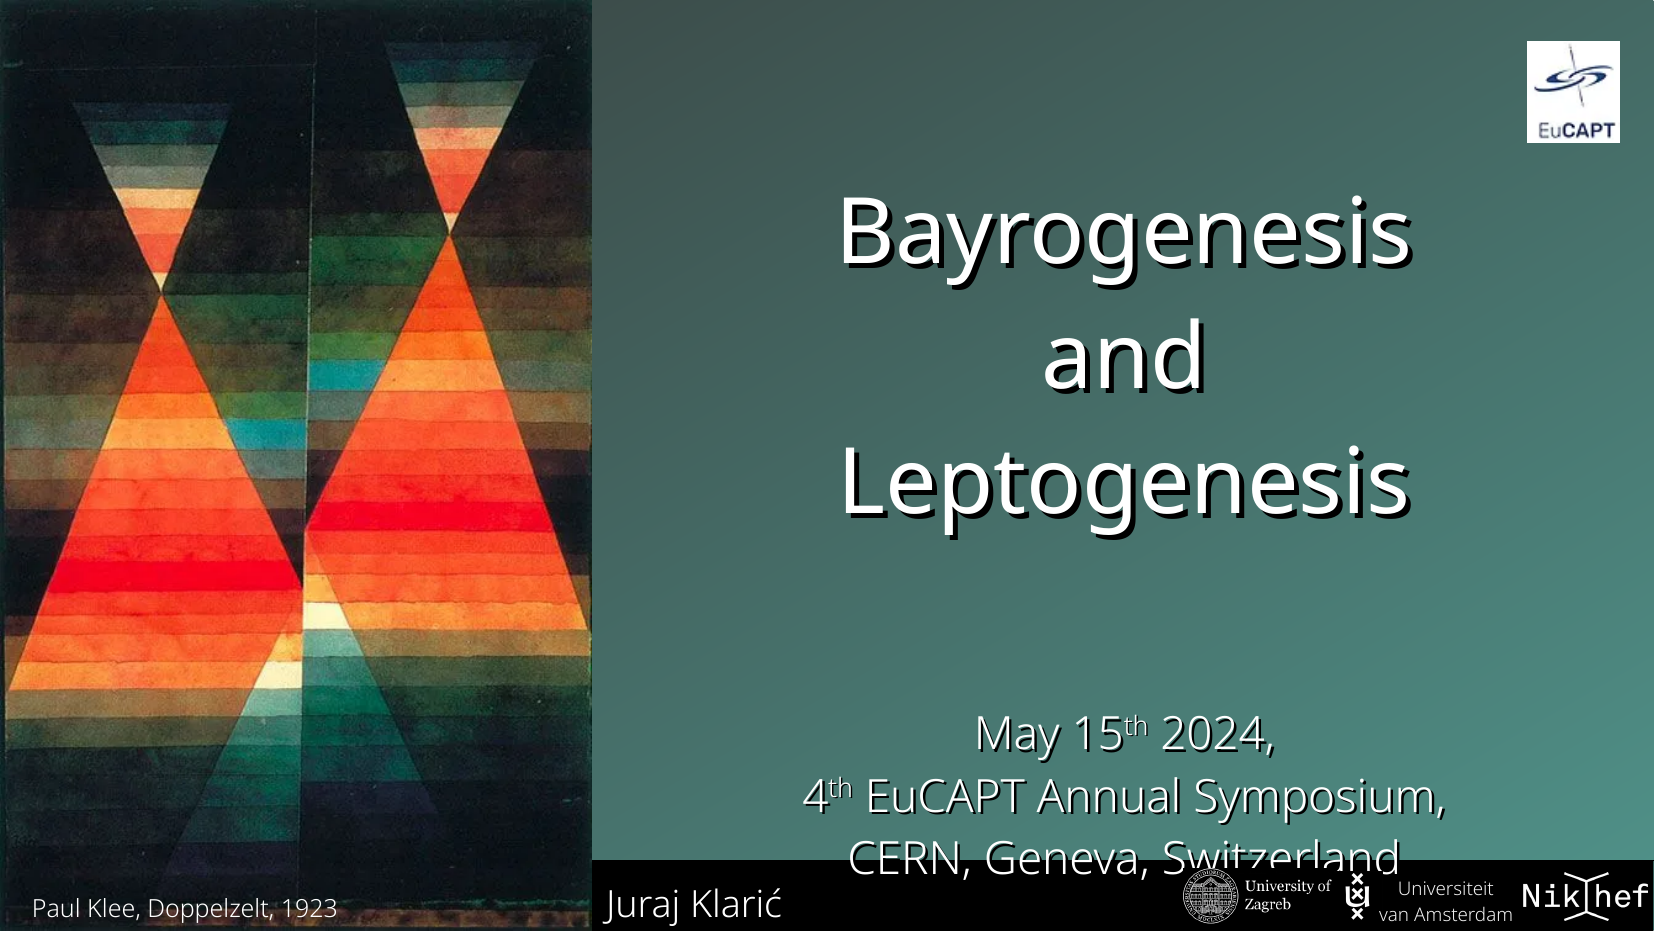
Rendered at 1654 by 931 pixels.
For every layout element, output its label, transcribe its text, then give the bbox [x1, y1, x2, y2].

text_box [1120, 862, 1133, 866]
text_box [1381, 860, 1394, 868]
text_box [1124, 871, 1134, 875]
text_box [1240, 860, 1256, 868]
picture [1533, 872, 1648, 921]
text_box [1330, 865, 1339, 871]
picture [1527, 41, 1620, 143]
text_box [1218, 860, 1224, 868]
text_box [1326, 862, 1339, 868]
text_box May 15th 2024, 4th EuCAPT Annual Symposium, CERN, Geneva, Switzerland [685, 693, 1563, 847]
text_box [1355, 860, 1367, 871]
text_box [1254, 860, 1261, 868]
text_box [1230, 860, 1235, 868]
text_box [1182, 860, 1192, 868]
text_box [1259, 860, 1271, 868]
text_box [1170, 870, 1183, 875]
text_box [1345, 860, 1350, 871]
text_box [992, 860, 1010, 872]
title Bayrogenesis and Leptogenesis [786, 198, 1462, 508]
text_box [1106, 860, 1112, 874]
text_box [1302, 860, 1315, 868]
text_box [1202, 861, 1208, 868]
text_box [592, 860, 1654, 931]
text_box Universiteit van Amsterdam [1364, 868, 1533, 925]
text_box Paul Klee, Doppelzelt, 1923 [17, 883, 543, 924]
text_box [1371, 860, 1376, 868]
text_box Juraj Klarić [592, 870, 817, 923]
text_box [1320, 860, 1330, 868]
text_box [1275, 860, 1297, 868]
picture [0, 0, 592, 931]
picture [1183, 868, 1364, 925]
text_box [1102, 860, 1108, 868]
text_box [1122, 865, 1133, 872]
